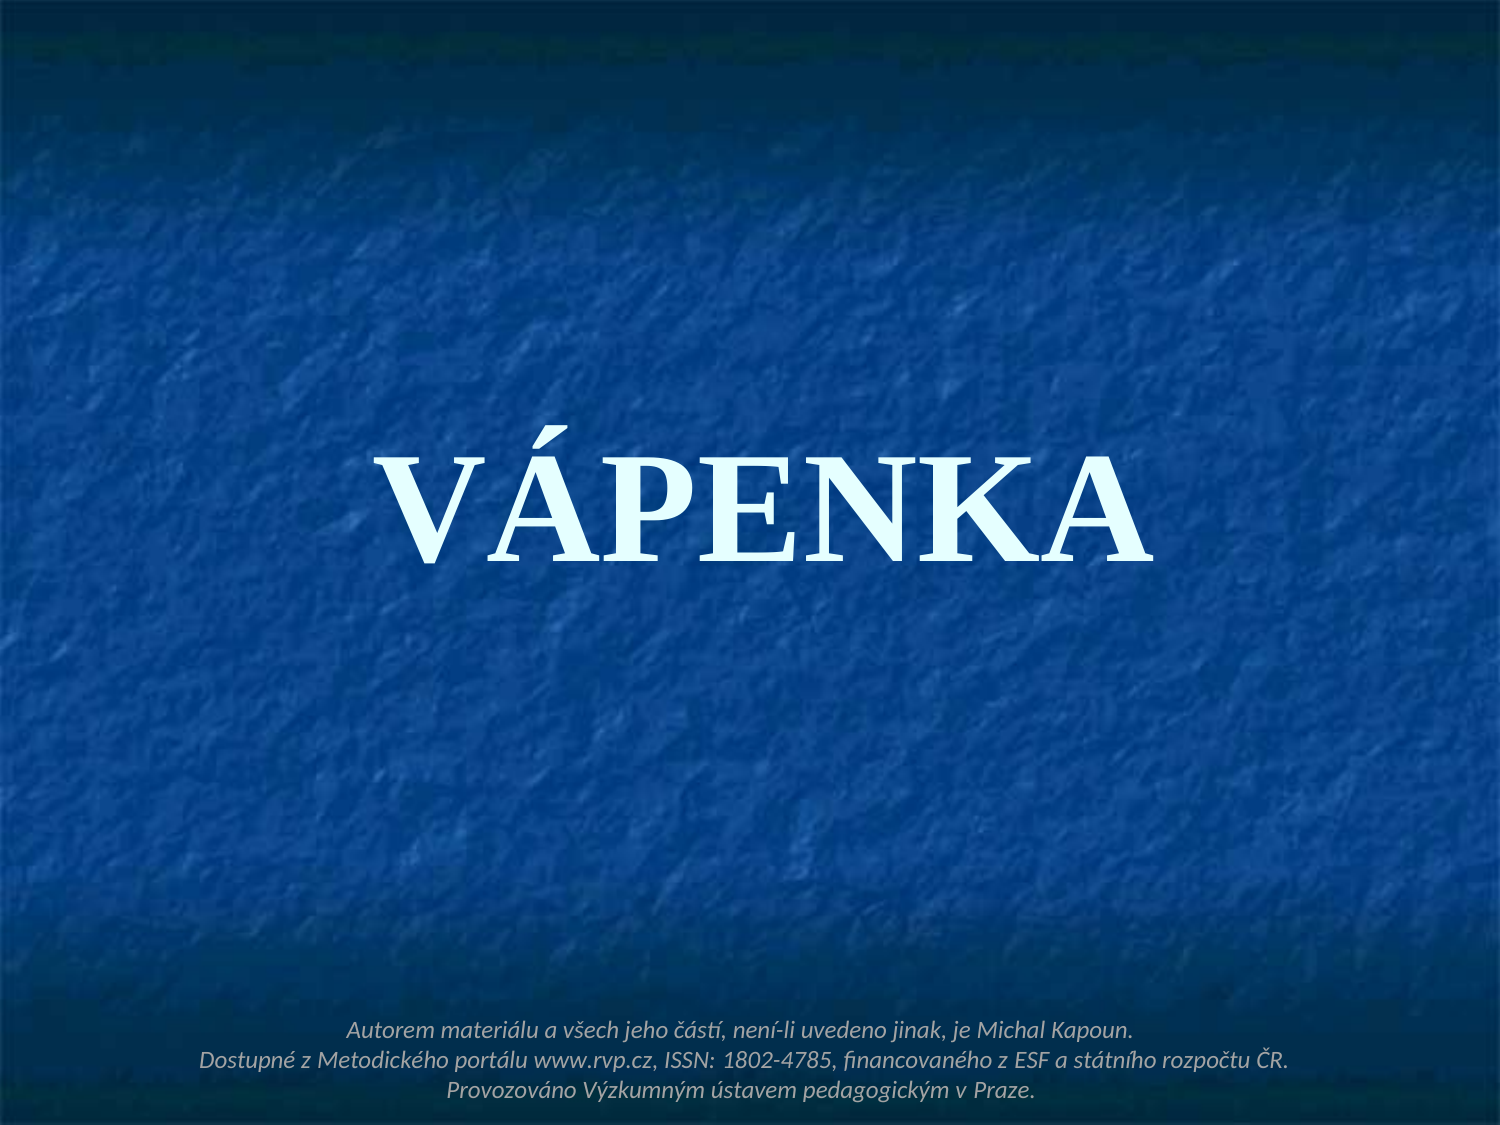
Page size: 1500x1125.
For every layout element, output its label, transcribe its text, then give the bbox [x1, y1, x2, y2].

text_box Autorem materiálu a všech jeho částí, není-li uvedeno jinak, je Michal Kapoun. Dostupné z Metodického portálu www.rvp.cz, ISSN: 1802-4785, financovaného z ESF a státního rozpočtu ČR. Provozováno Výzkumným ústavem pedagogickým v Praze. [147, 1011, 1341, 1106]
title VÁPENKA [88, 385, 1439, 611]
picture [0, 0, 1500, 1125]
